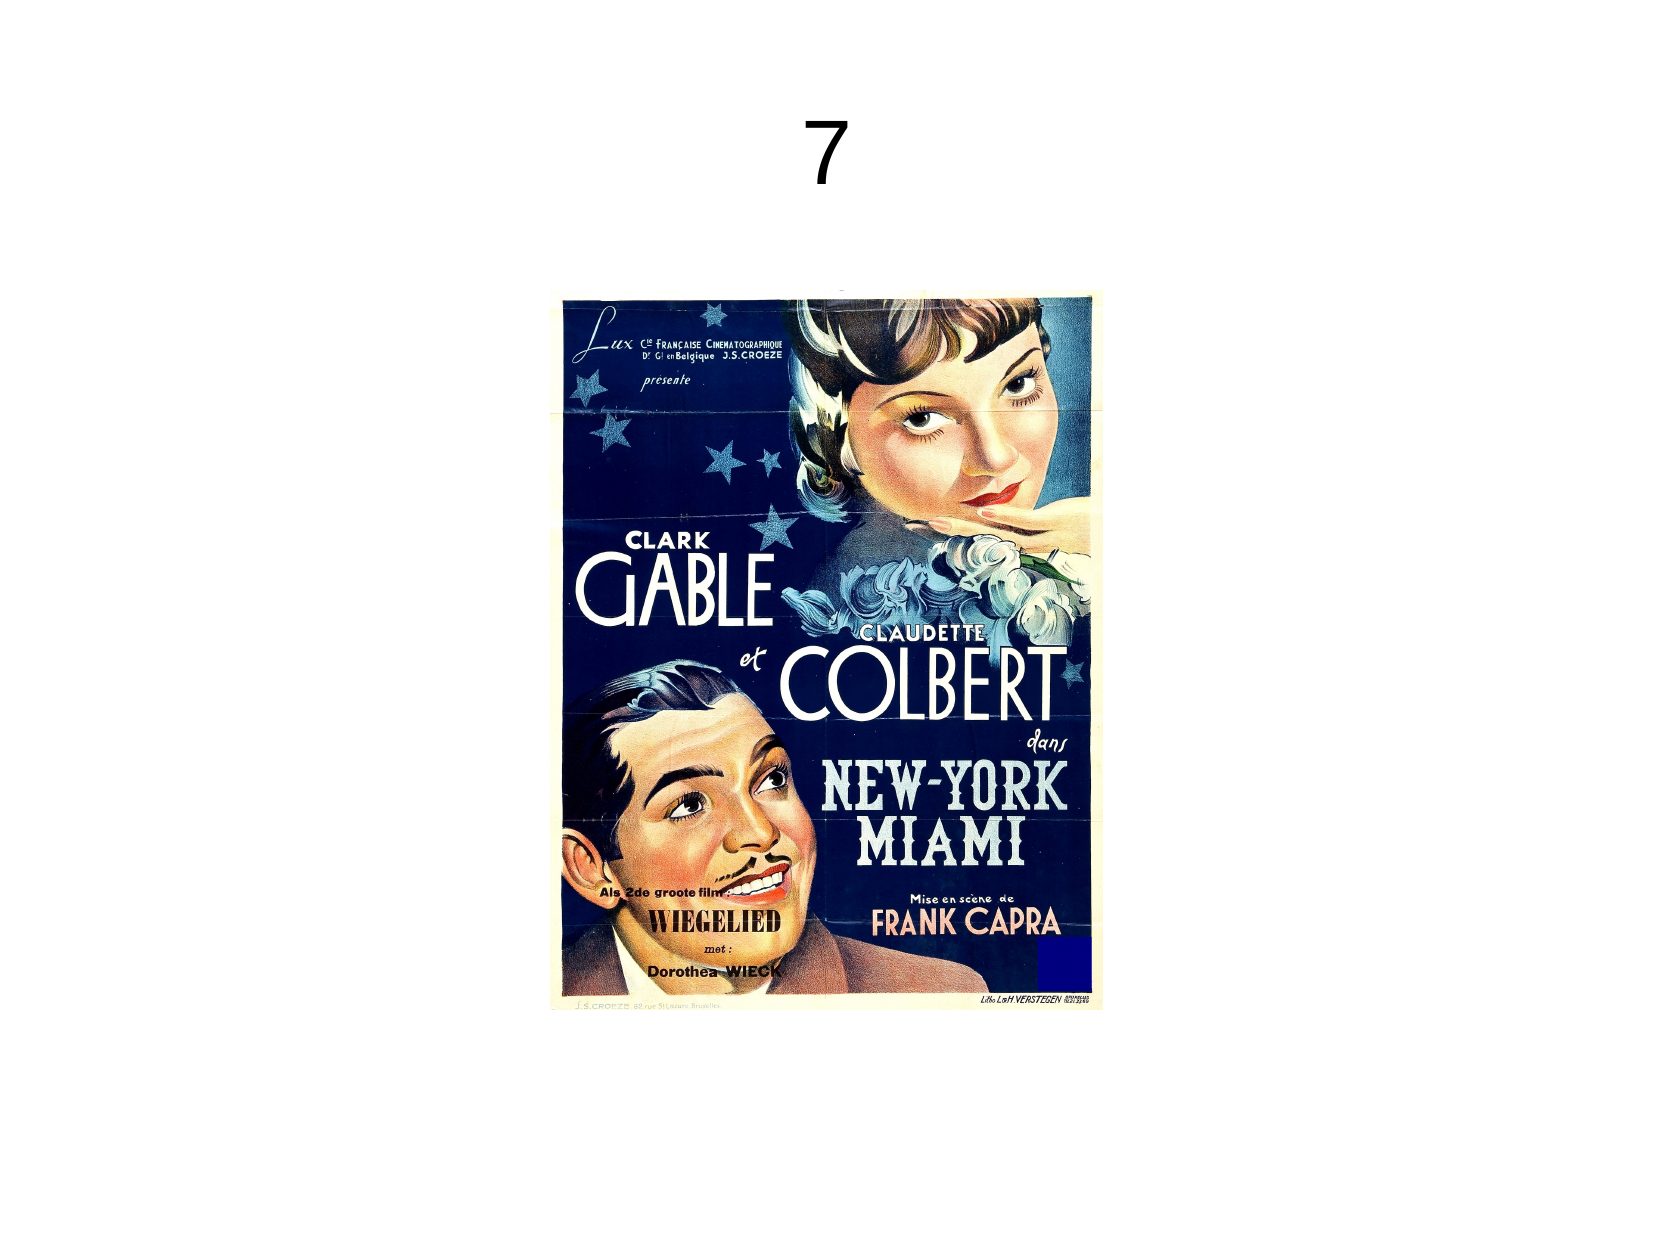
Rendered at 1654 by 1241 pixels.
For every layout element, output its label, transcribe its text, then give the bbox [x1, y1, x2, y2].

picture [550, 290, 1103, 1010]
title 7 [82, 49, 1571, 257]
